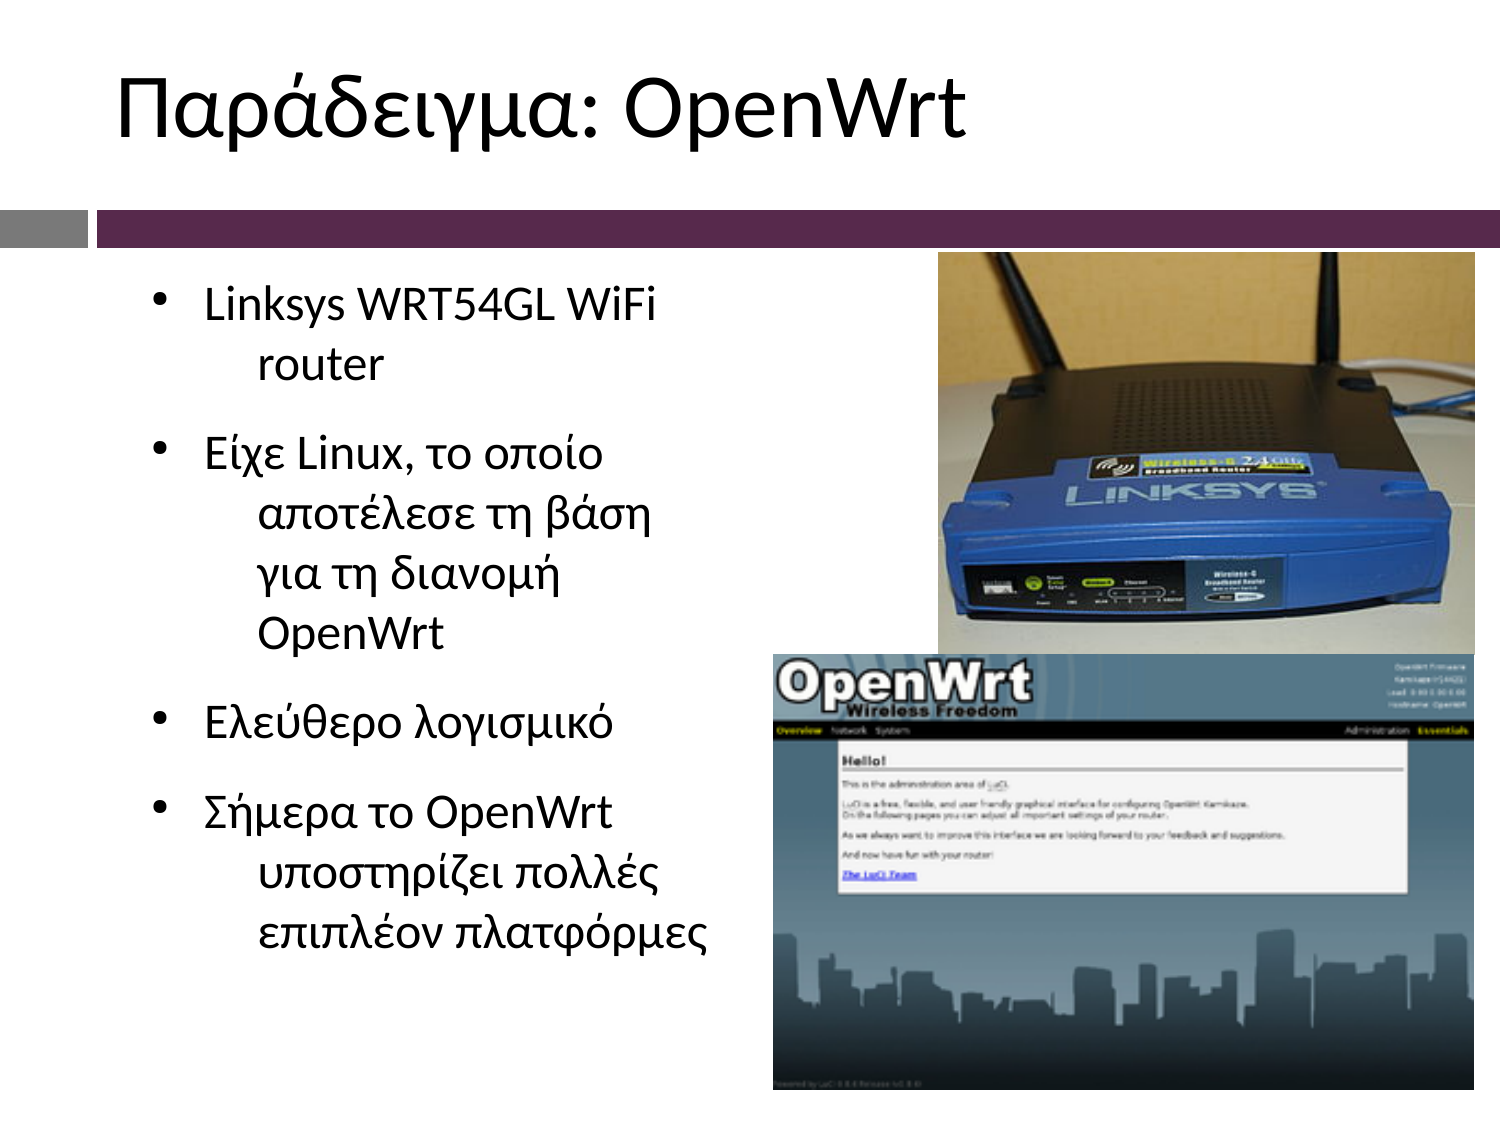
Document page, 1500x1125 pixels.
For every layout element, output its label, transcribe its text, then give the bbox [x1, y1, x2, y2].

picture [773, 252, 1475, 1090]
title Παράδειγμα: OpenWrt [100, 19, 1438, 182]
list Linksys WRT54GL WiFi router Είχε Linux, το οποίο αποτέλεσε τη βάση για τη διανομή OpenWrt Ελεύθερο λογισμικό Σήμερα το OpenWrt υποστηρίζει πολλές επιπλέον πλατφόρμες [100, 262, 739, 1000]
